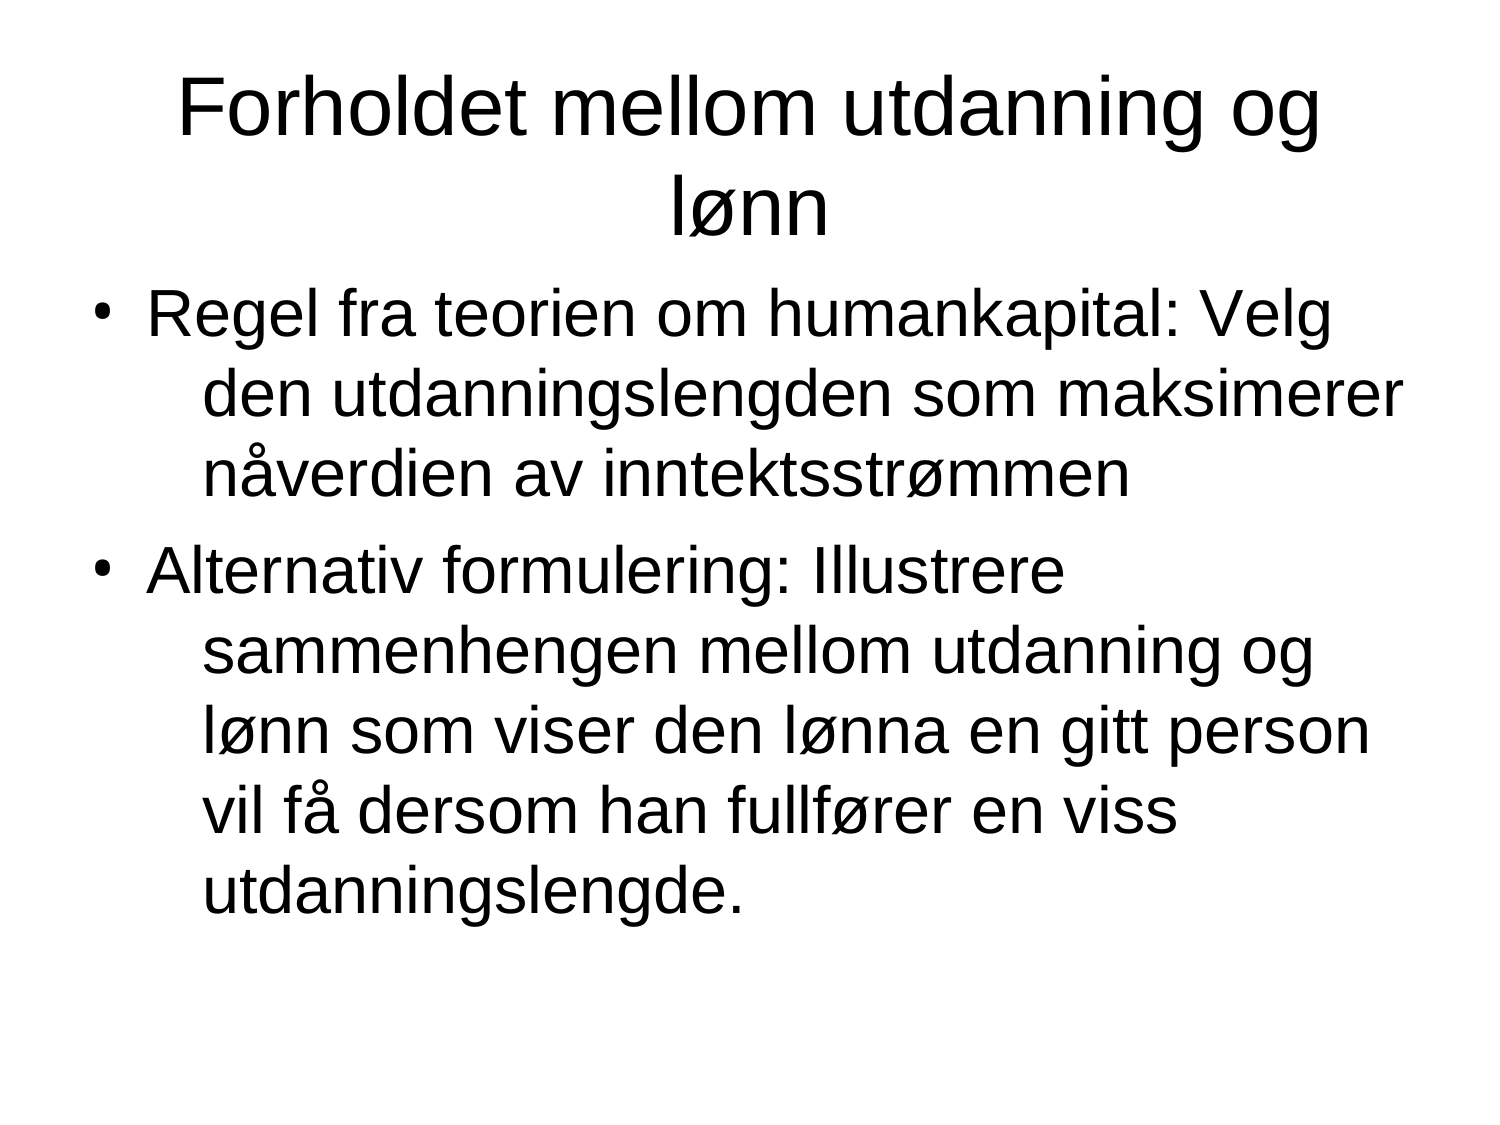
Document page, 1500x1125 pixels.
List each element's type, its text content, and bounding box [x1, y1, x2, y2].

title Forholdet mellom utdanning og lønn [75, 45, 1426, 233]
list Regel fra teorien om humankapital: Velg den utdanningslengden som maksimerer nåverdien av inntektsstrømmen Alternativ formulering: Illustrere sammenhengen mellom utdanning og lønn som viser den lønna en gitt person vil få dersom han fullfører en viss utdanningslengde. [75, 262, 1426, 1005]
